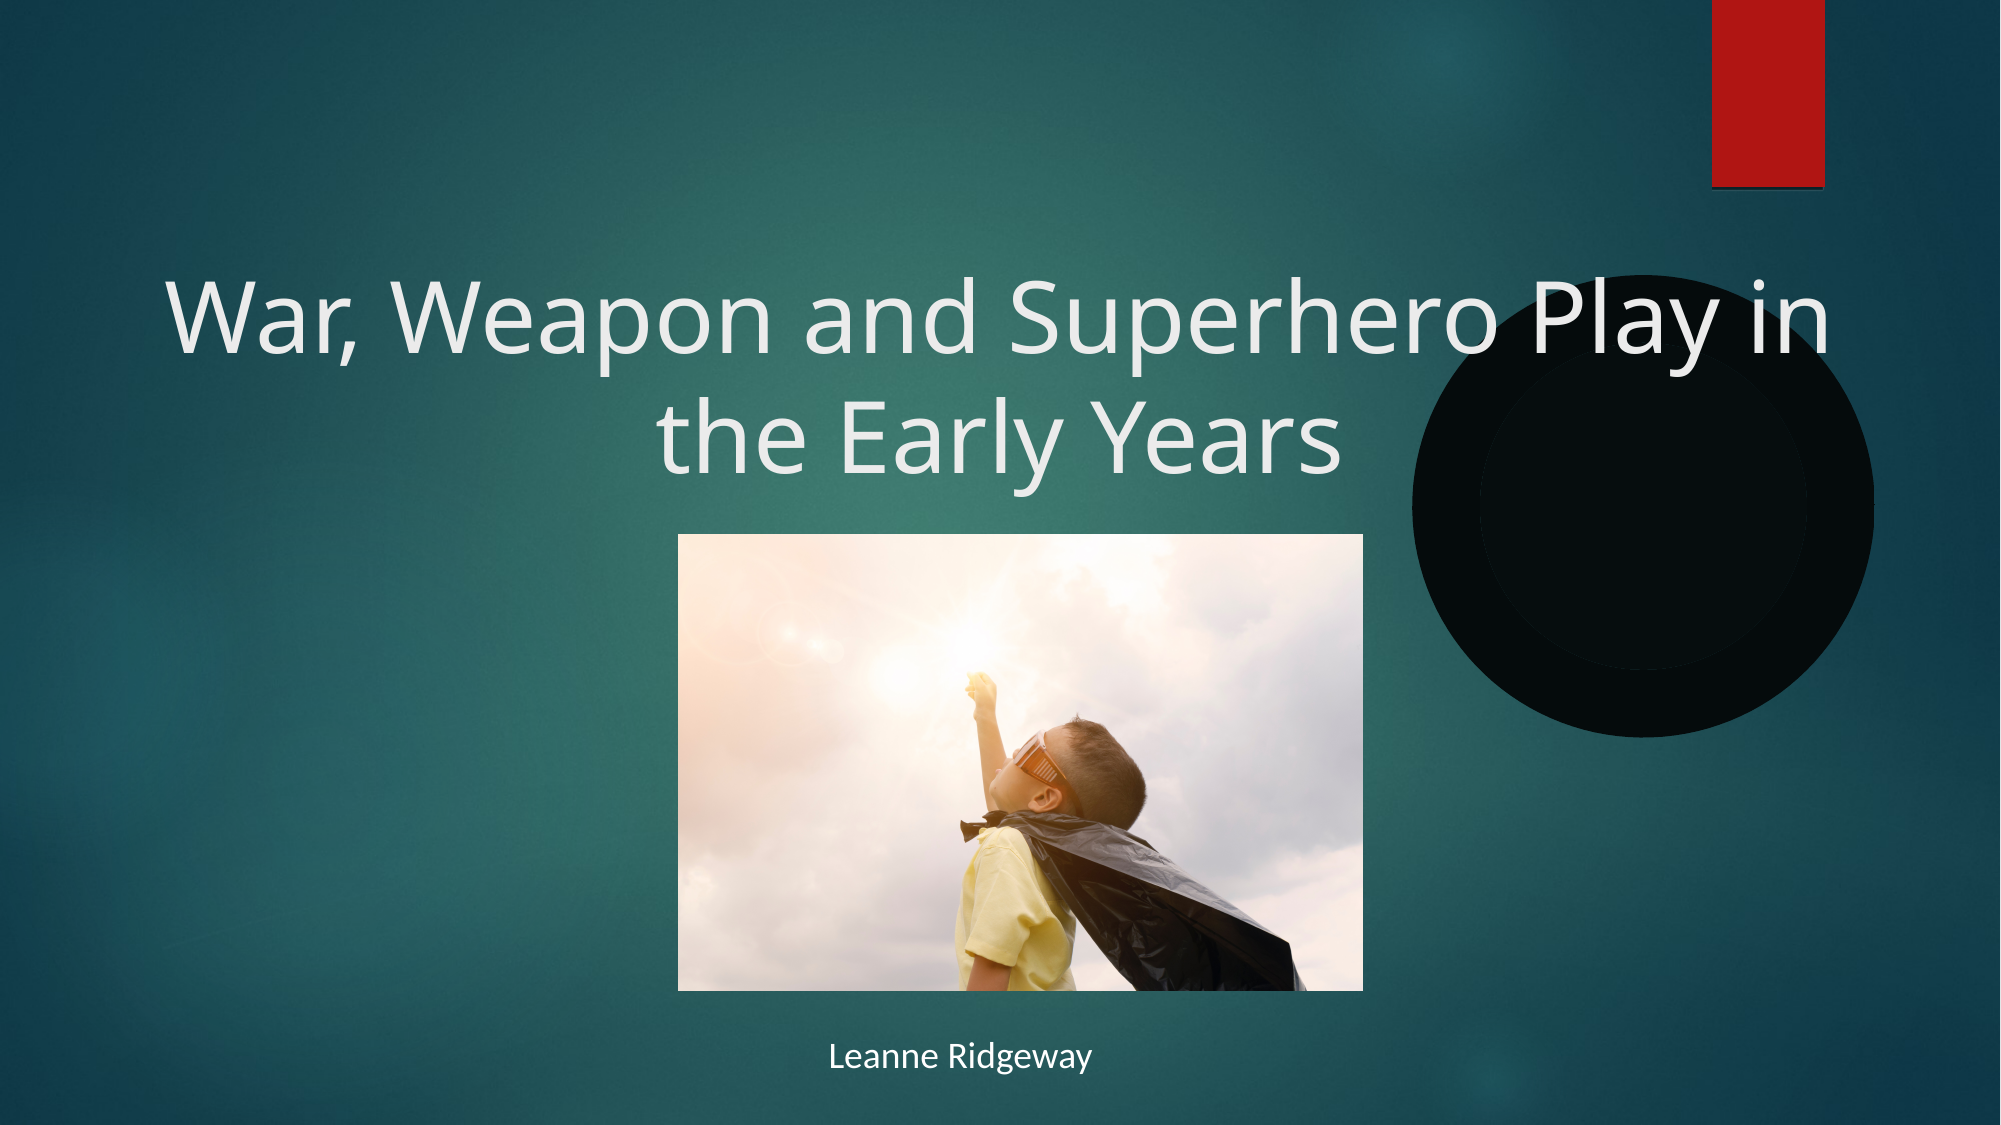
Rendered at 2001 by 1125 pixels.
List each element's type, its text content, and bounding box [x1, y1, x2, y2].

picture [678, 534, 1363, 991]
title War, Weapon and Superhero Play in the Early Years [132, 78, 1868, 501]
text_box Leanne Ridgeway [813, 1023, 2000, 1084]
